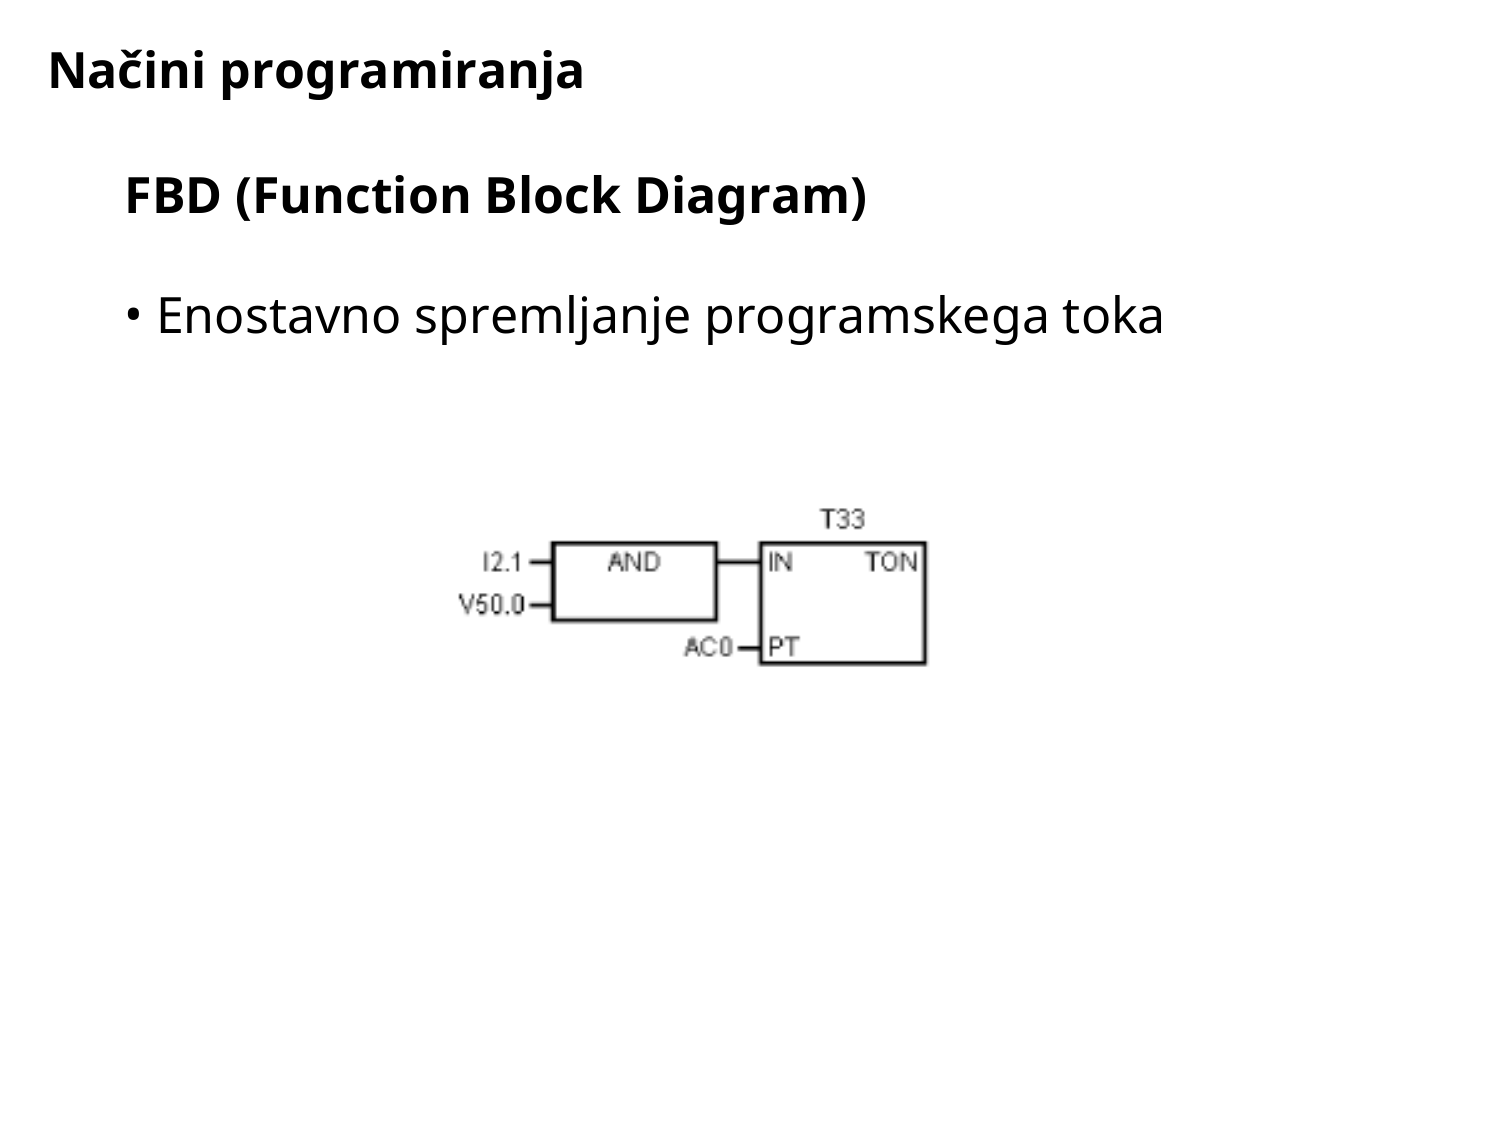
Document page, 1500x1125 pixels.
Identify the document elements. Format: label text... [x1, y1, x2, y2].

text_box Načini programiranja [32, 30, 601, 106]
picture [450, 487, 952, 687]
text_box FBD (Function Block Diagram) Enostavno spremljanje programskega toka [109, 155, 1438, 351]
